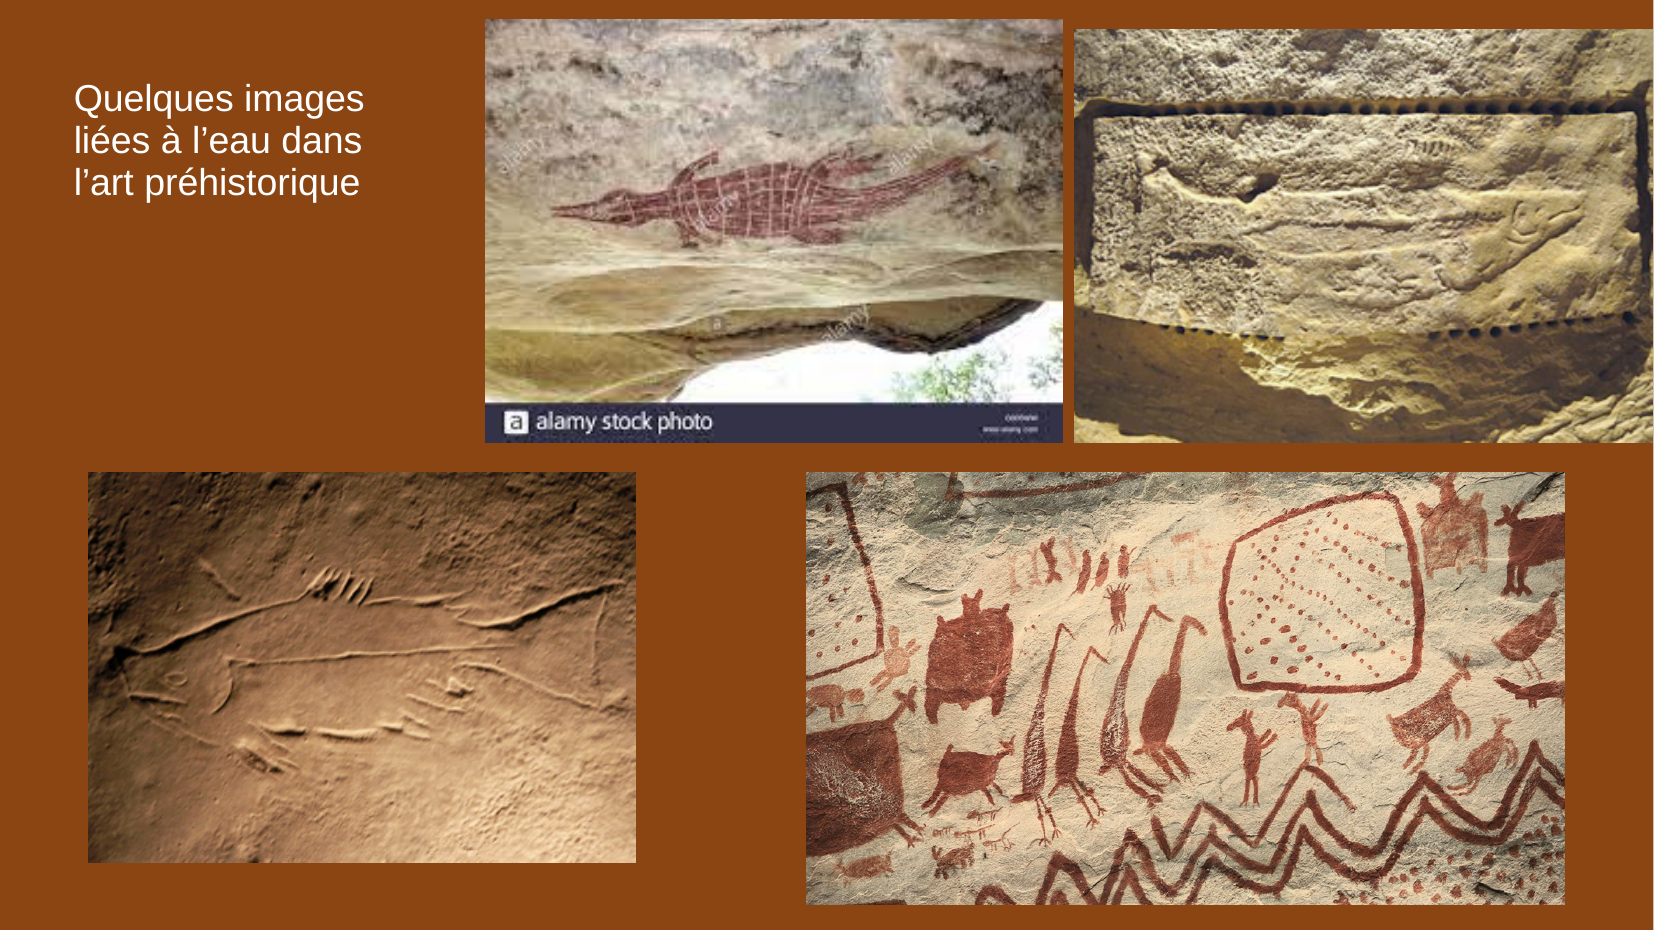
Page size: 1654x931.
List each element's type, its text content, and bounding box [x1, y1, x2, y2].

picture [1074, 29, 1653, 443]
picture [88, 472, 636, 864]
picture [485, 19, 1063, 443]
picture [806, 472, 1565, 905]
text_box Quelques images liées à l’eau dans l’art préhistorique [59, 70, 443, 296]
